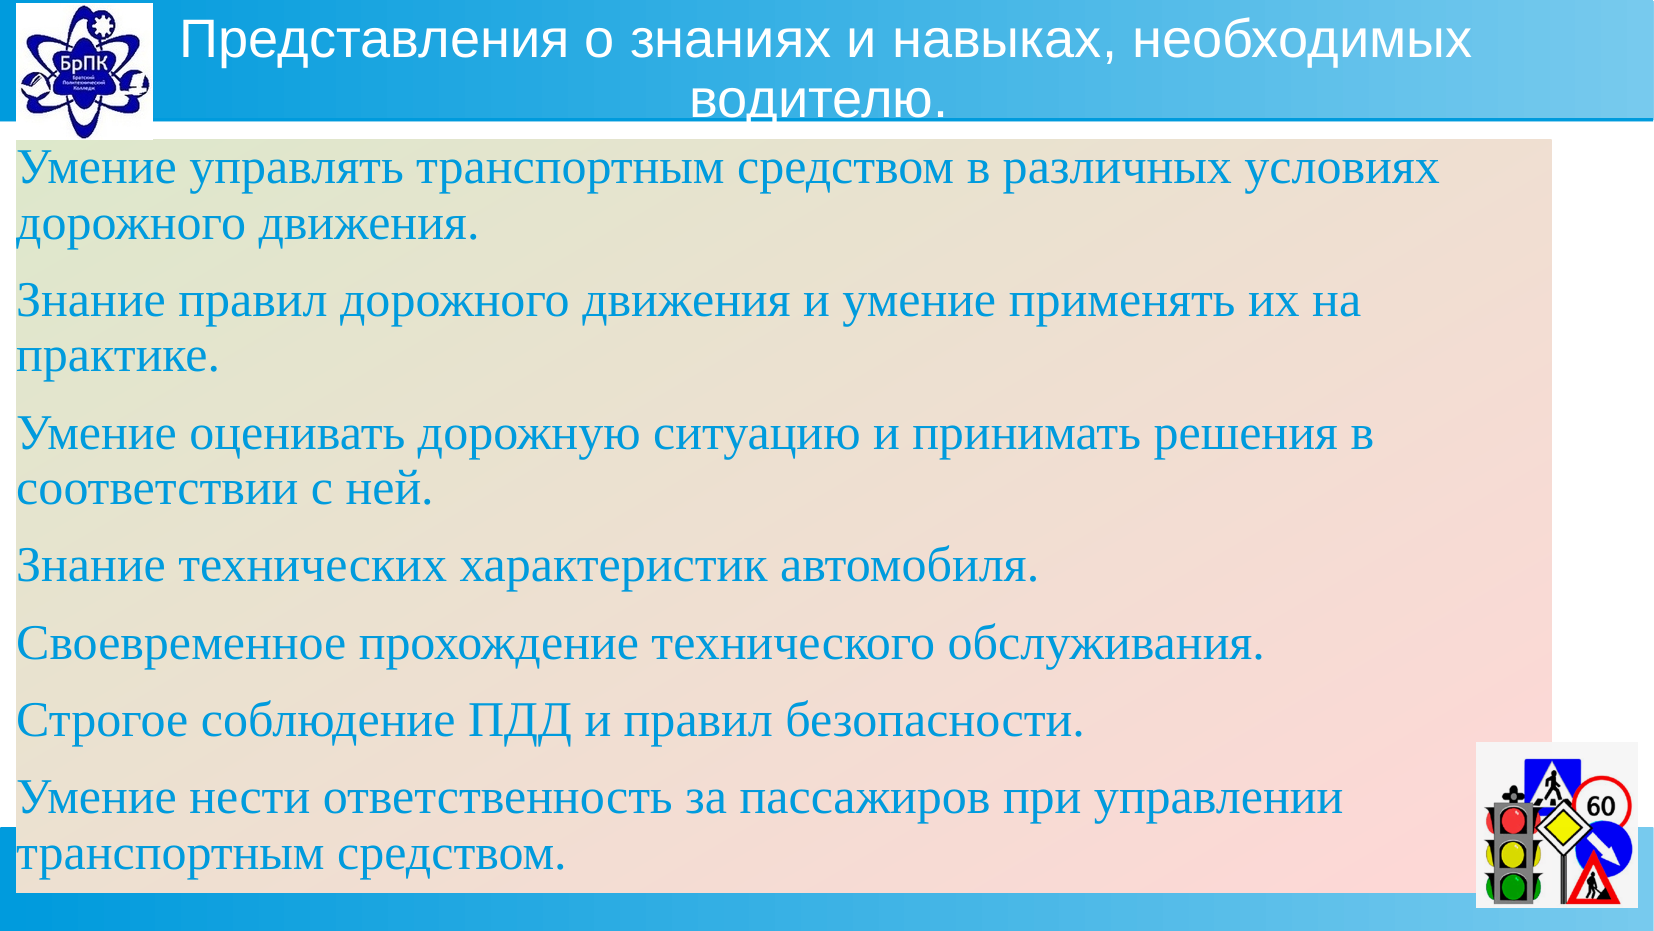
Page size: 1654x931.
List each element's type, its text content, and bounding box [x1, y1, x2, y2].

title Представления о знаниях и навыках, необходимых водителю. [153, 8, 1595, 130]
list Умение управлять транспортным средством в различных условиях дорожного движения. Знание правил дорожного движения и умение применять их на практике. Умение оценивать дорожную ситуацию и принимать решения в соответствии с ней. Знание технических характеристик автомобиля. Своевременное прохождение технического обслуживания. Строгое соблюдение ПДД и правил безопасности. Умение нести ответственность за пассажиров при управлении транспортным средством. [16, 139, 1552, 893]
picture [16, 4, 153, 140]
picture [1476, 742, 1638, 908]
